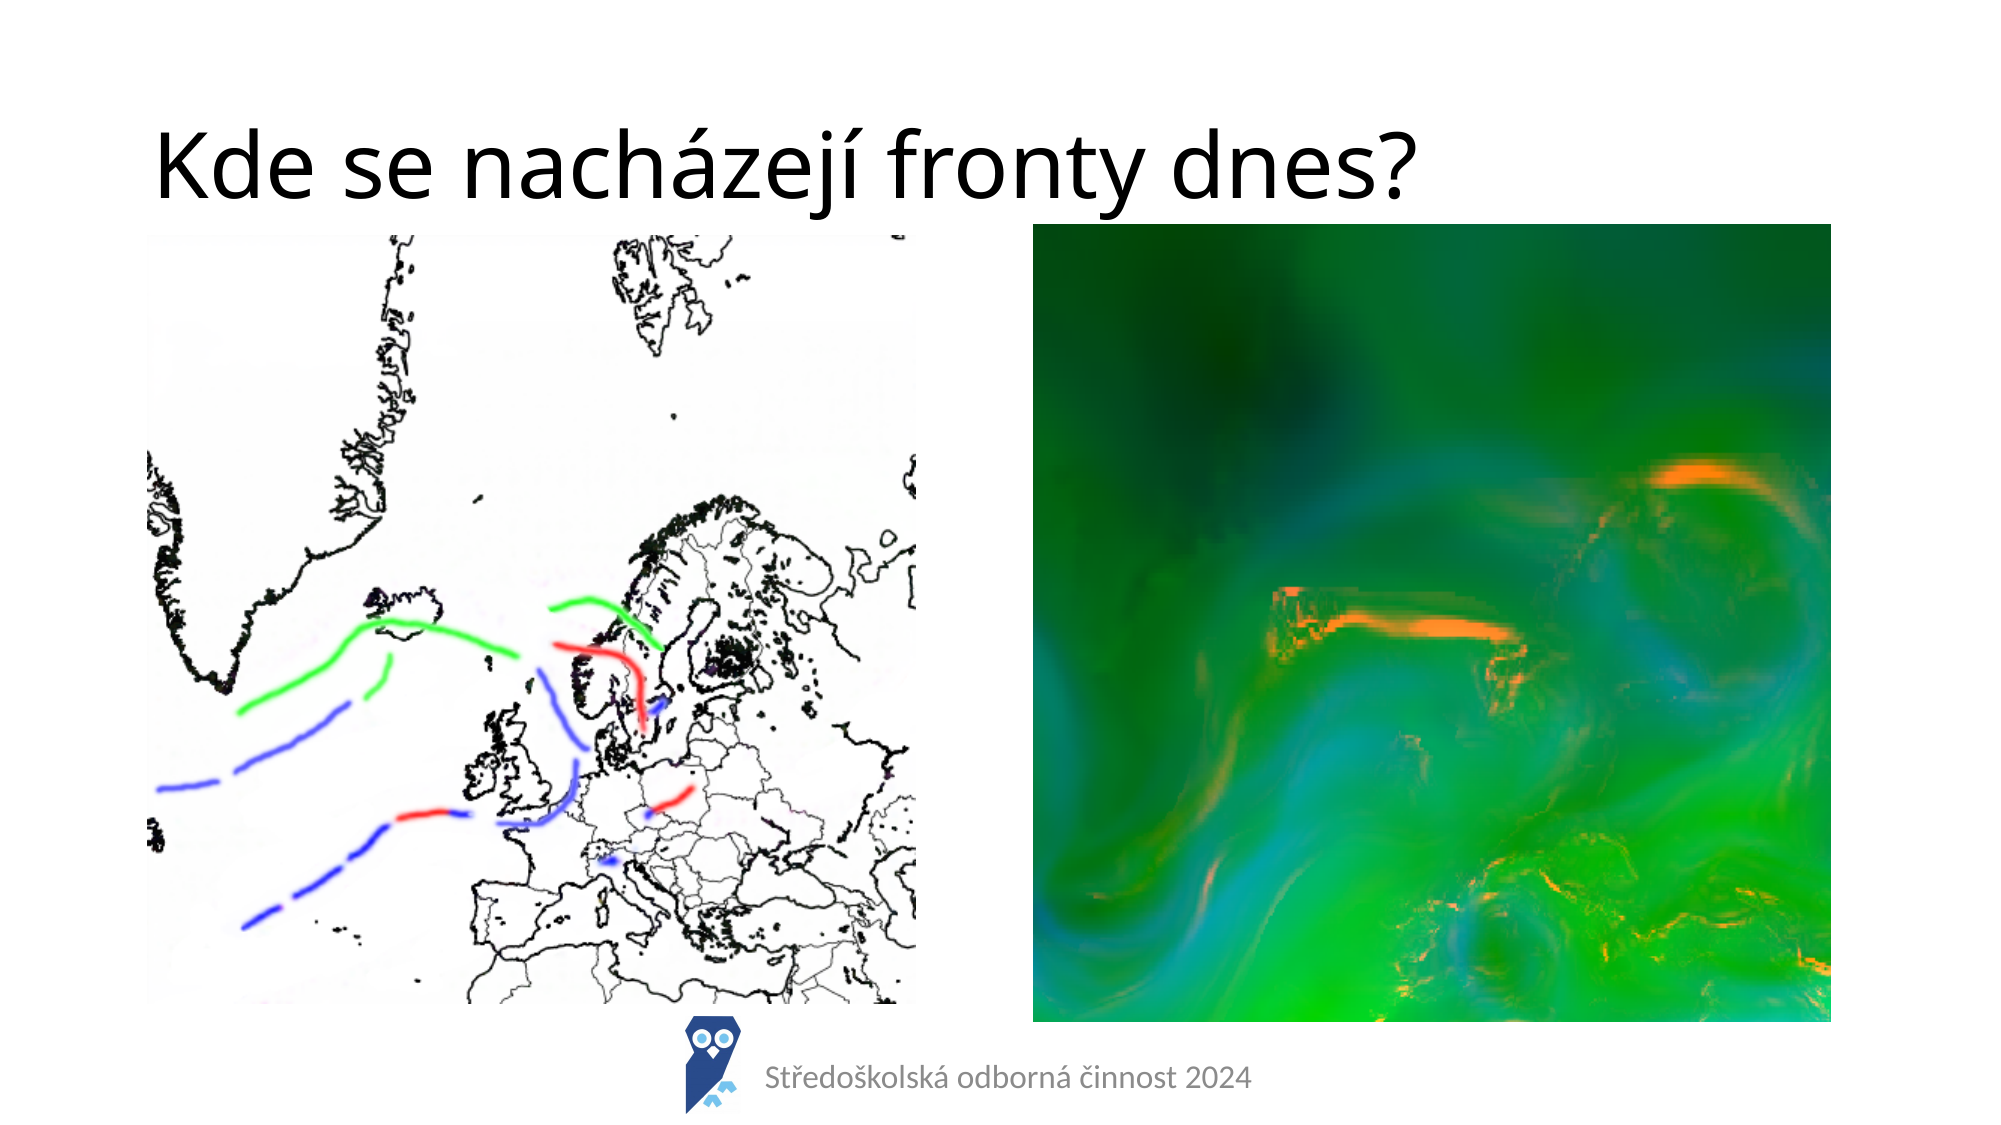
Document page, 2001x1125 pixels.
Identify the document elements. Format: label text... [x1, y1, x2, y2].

picture [1033, 224, 1831, 1022]
picture [685, 1016, 741, 1114]
picture [147, 235, 916, 1004]
footer Středoškolská odborná činnost 2024 [748, 1044, 1269, 1105]
title Kde se nacházejí fronty dnes? [137, 59, 1863, 278]
